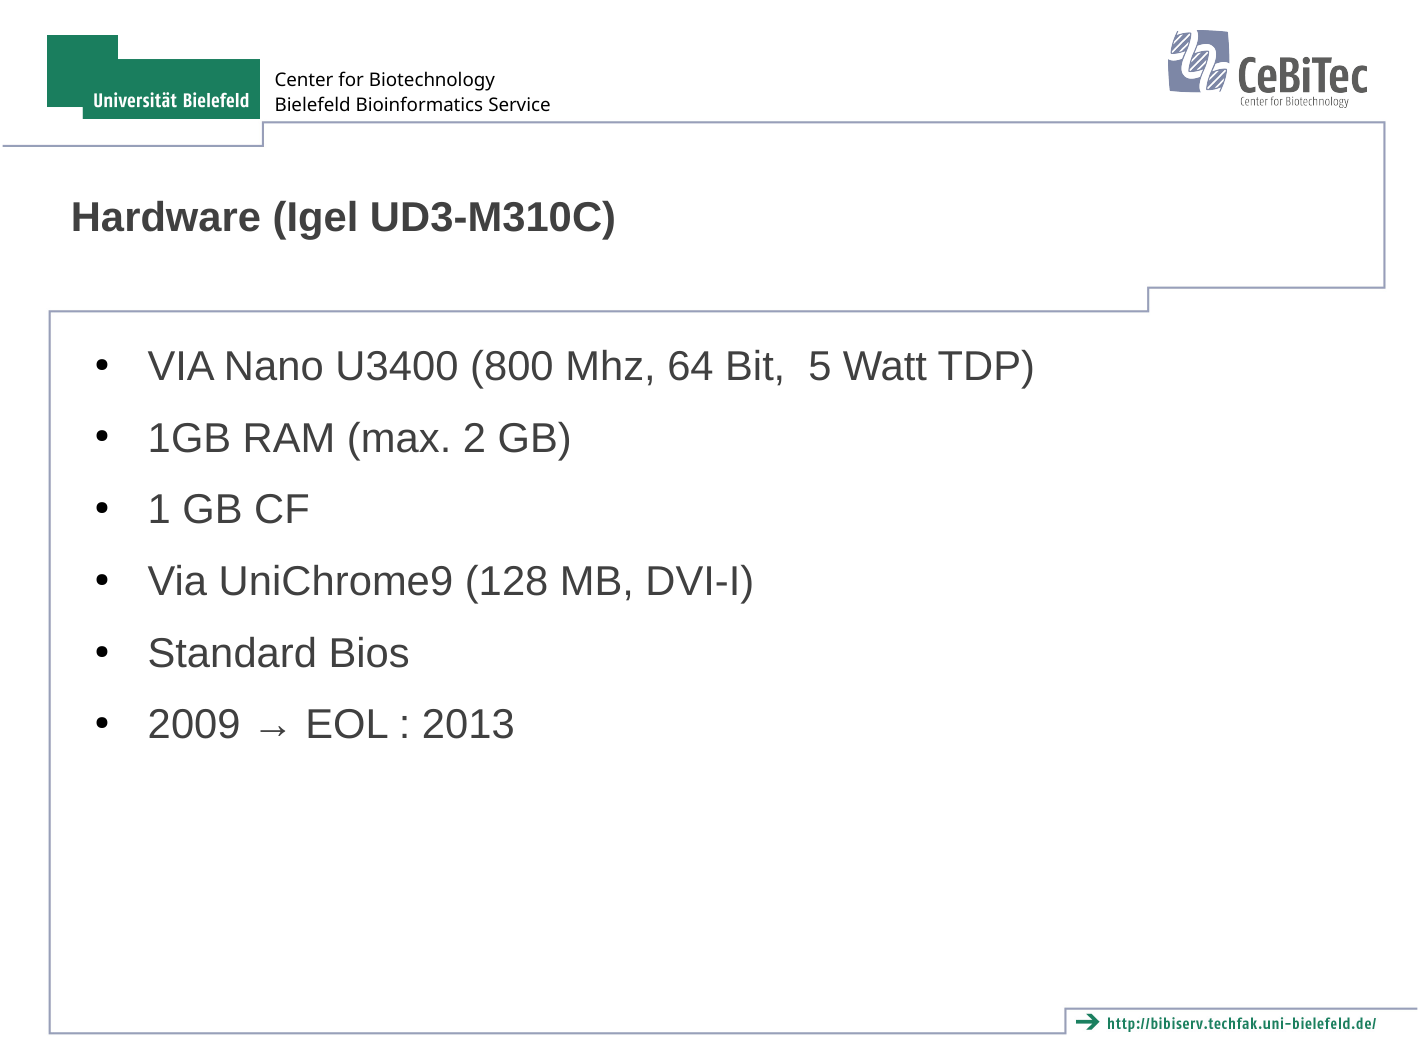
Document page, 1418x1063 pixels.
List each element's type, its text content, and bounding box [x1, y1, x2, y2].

title Hardware (Igel UD3-M310C) [70, 159, 1359, 275]
picture [2, 3, 1418, 1063]
list VIA Nano U3400 (800 Mhz, 64 Bit, 5 Watt TDP) 1GB RAM (max. 2 GB) 1 GB CF Via UniChrome9 (128 MB, DVI-I) Standard Bios 2009 → EOL : 2013 [76, 342, 1375, 971]
